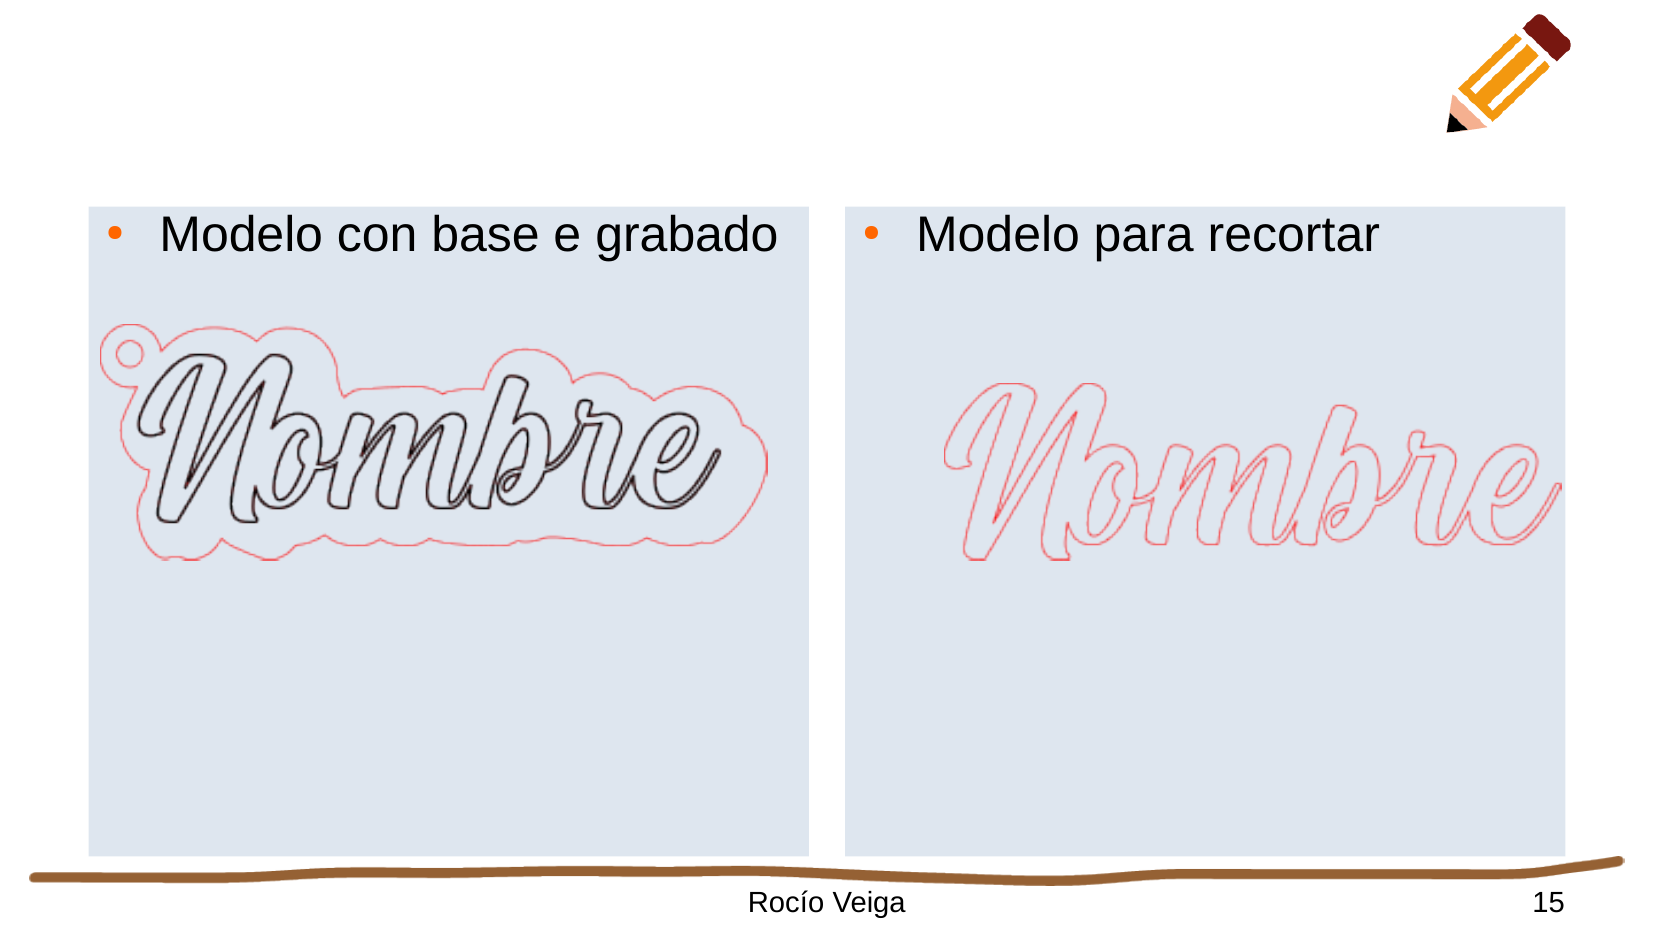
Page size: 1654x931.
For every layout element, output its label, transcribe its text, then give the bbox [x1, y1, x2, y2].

picture [29, 856, 1625, 886]
list Modelo con base e grabado [88, 206, 809, 857]
picture [944, 383, 1562, 562]
picture [1446, 14, 1571, 133]
list Modelo para recortar [845, 206, 1566, 857]
picture [100, 324, 768, 562]
